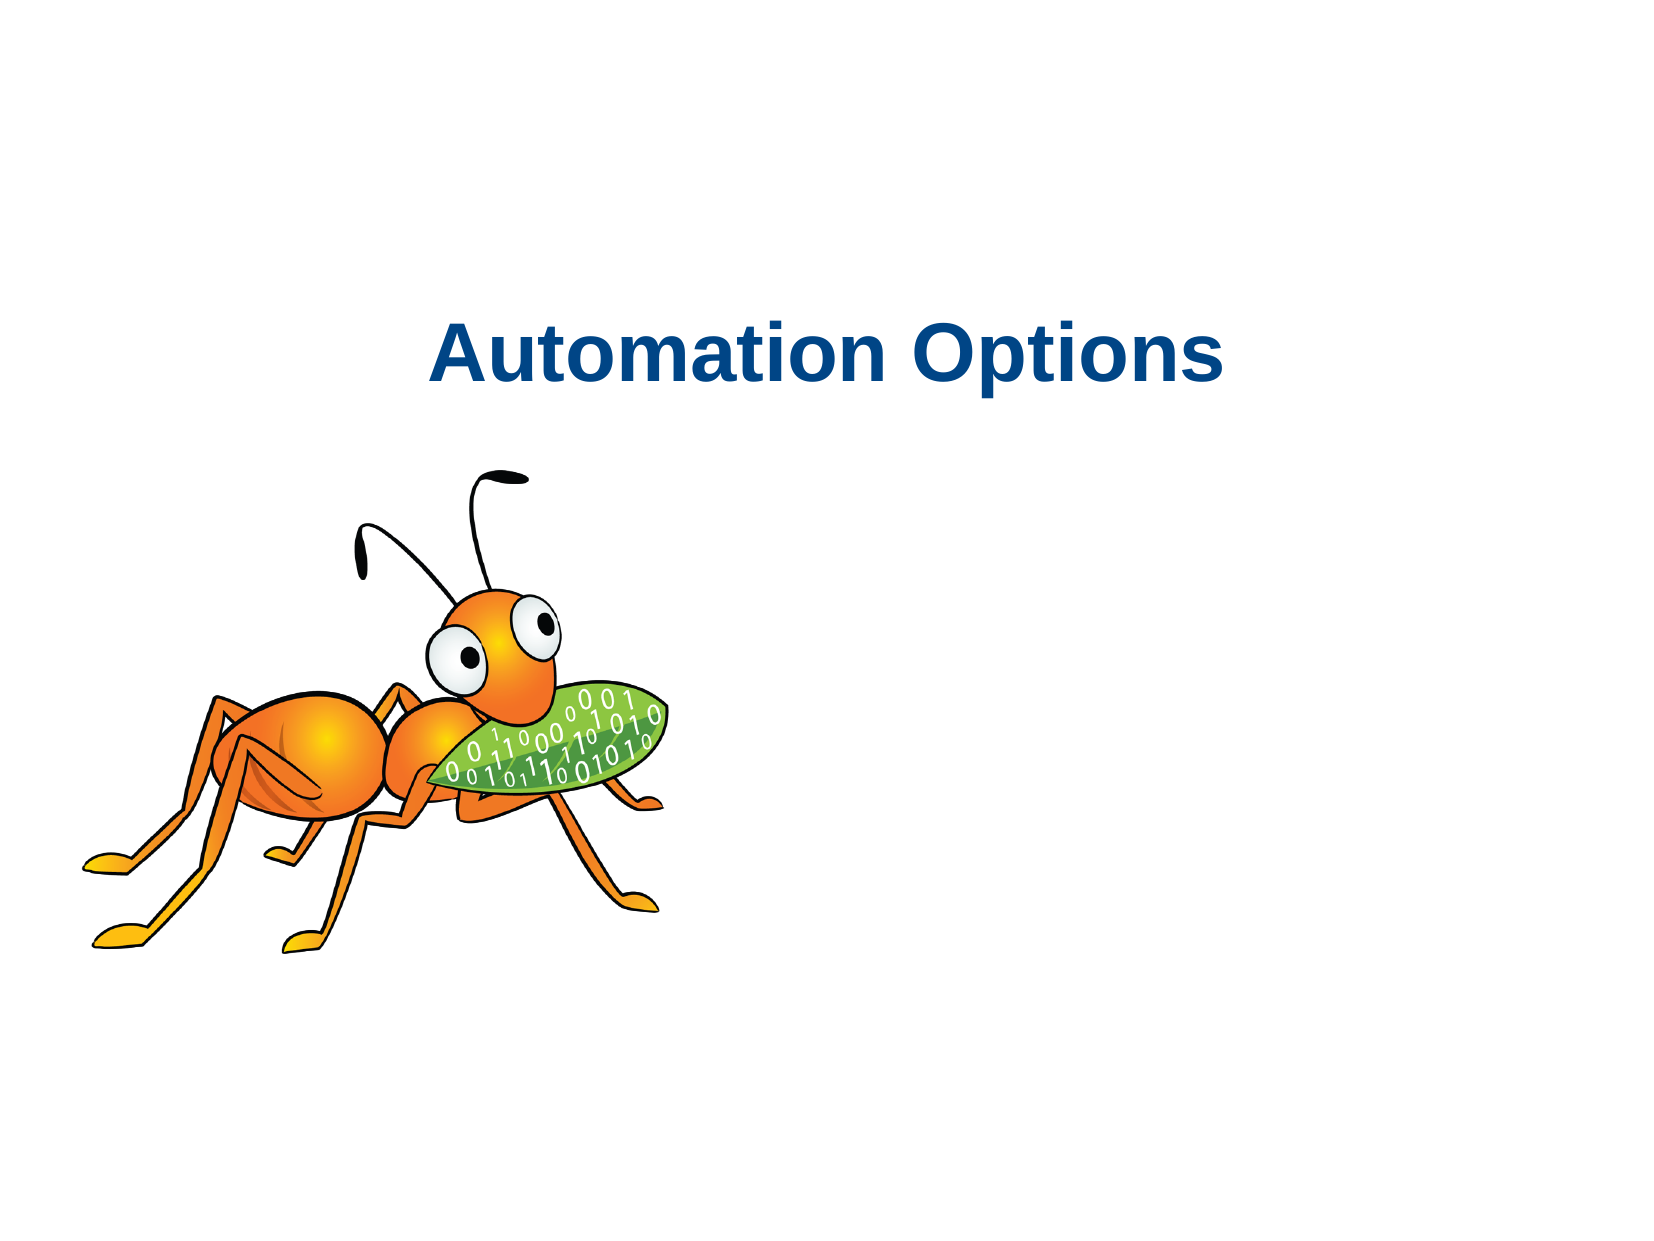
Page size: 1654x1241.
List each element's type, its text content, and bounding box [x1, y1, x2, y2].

picture [74, 464, 676, 961]
subtitle Automation Options [82, 213, 1571, 493]
